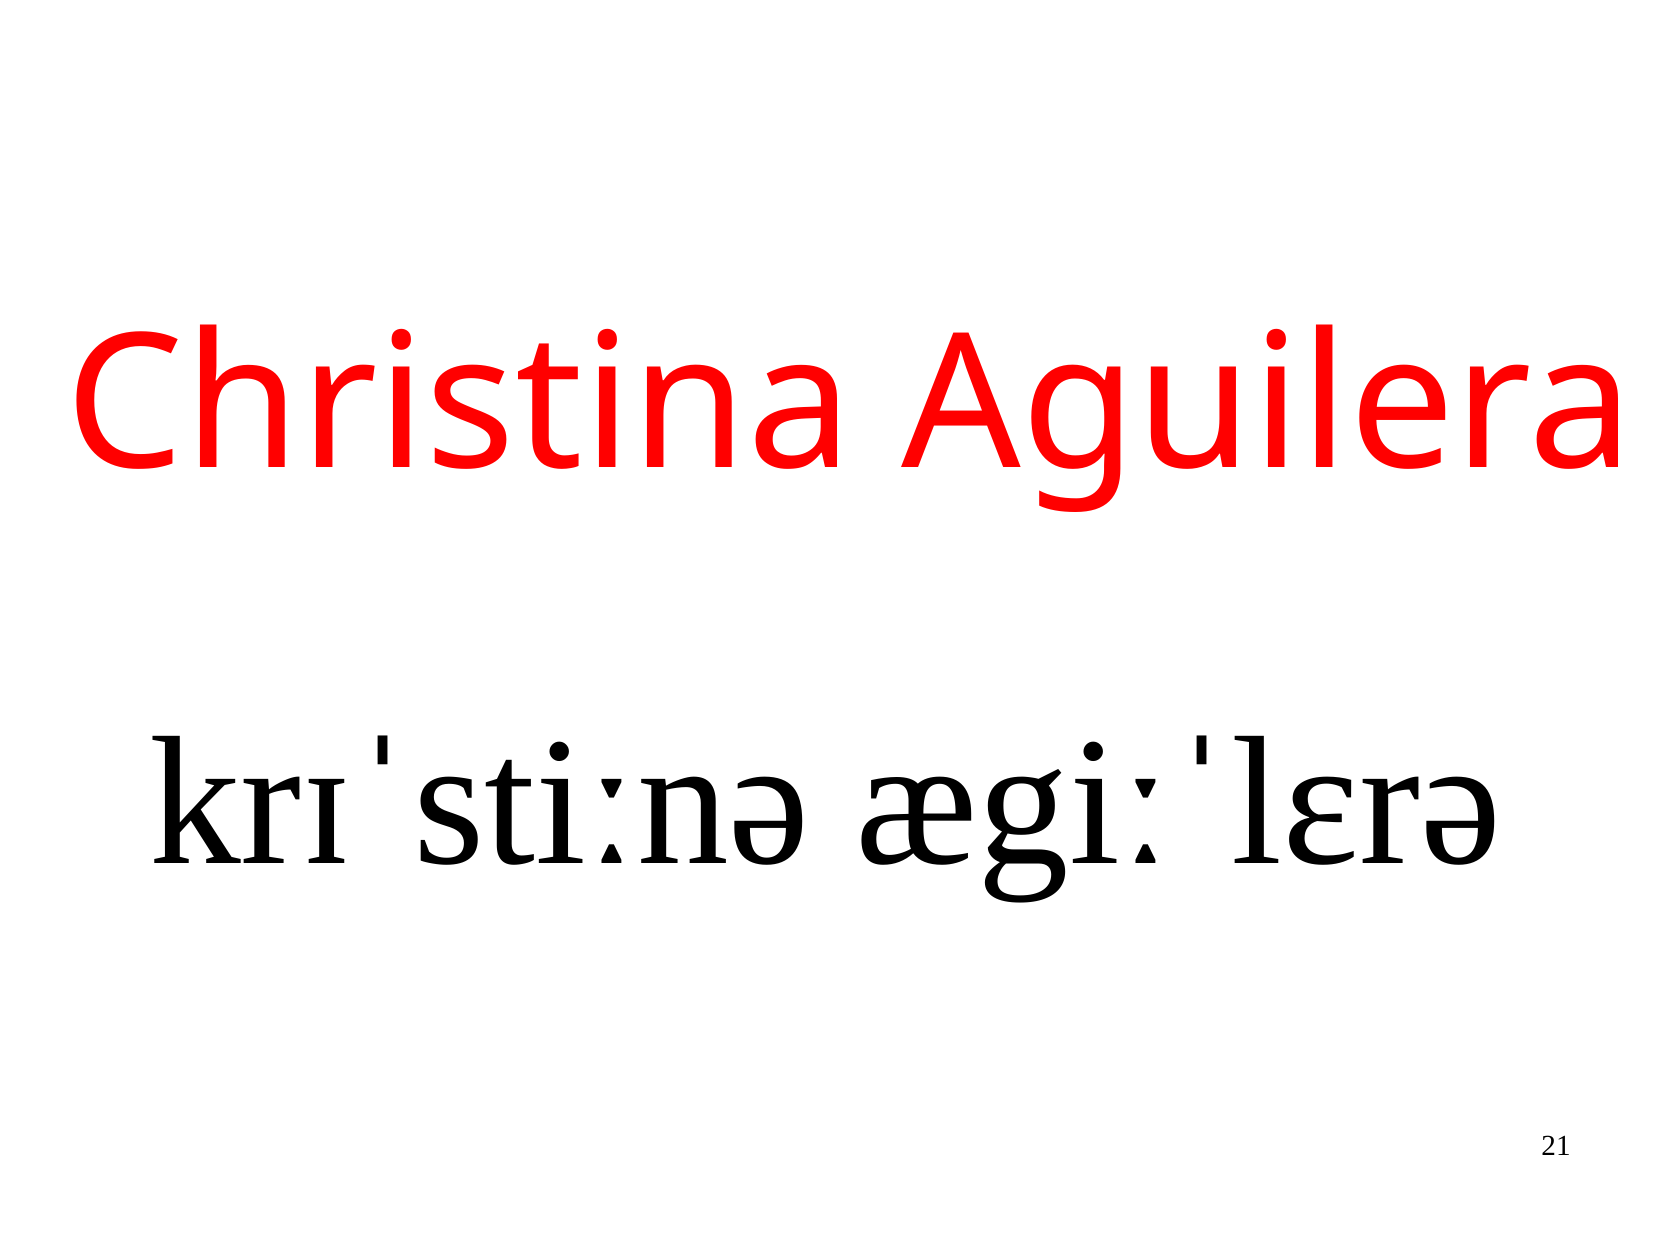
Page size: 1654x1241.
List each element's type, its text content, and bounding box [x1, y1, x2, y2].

text_box Christina Aguilera [47, 259, 1654, 650]
subtitle krɪˈstiːnə ægiːˈlɛrə [82, 650, 1571, 1109]
